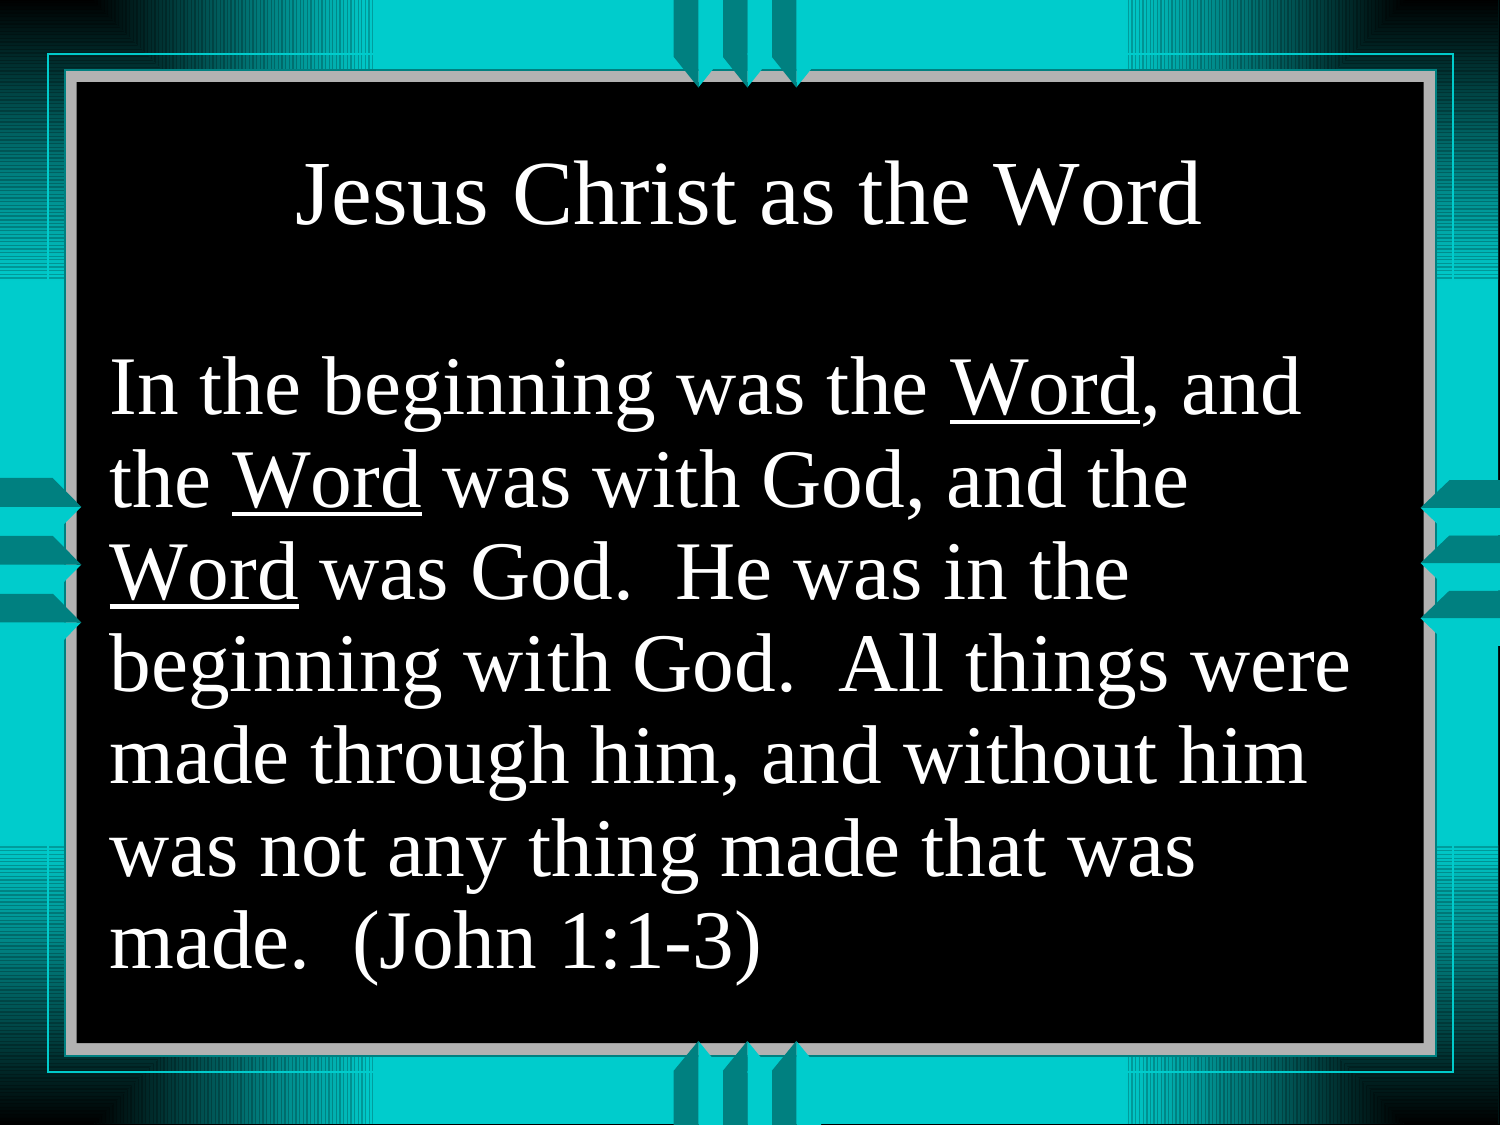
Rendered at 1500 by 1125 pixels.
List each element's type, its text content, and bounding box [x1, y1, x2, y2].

text_box In the beginning was the Word, and the Word was with God, and the Word was God. He was in the beginning with God. All things were made through him, and without him was not any thing made that was made. (John 1:1-3) [94, 333, 1402, 994]
title Jesus Christ as the Word [112, 99, 1388, 288]
